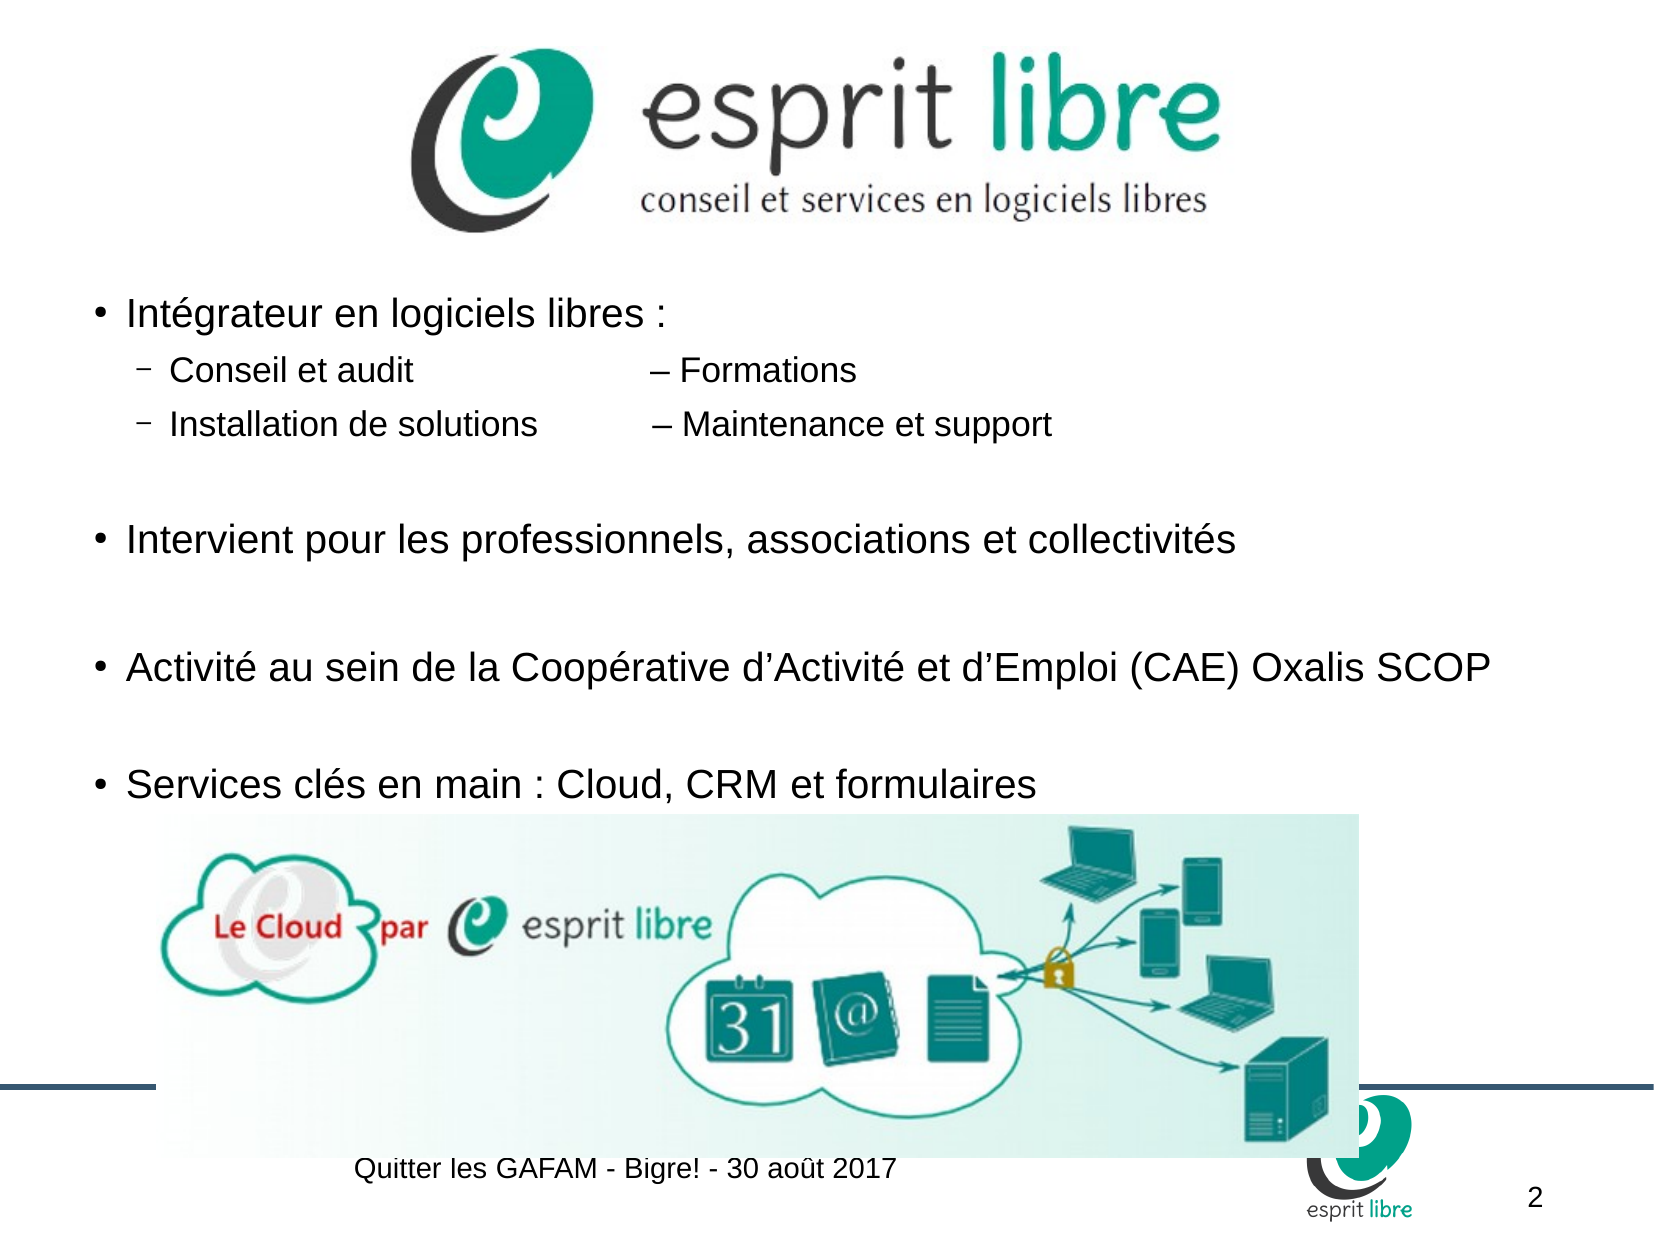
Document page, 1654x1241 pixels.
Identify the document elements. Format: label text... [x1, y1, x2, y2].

list Intégrateur en logiciels libres : Conseil et audit – Formations Installation de solutions – Maintenance et support Intervient pour les professionnels, associations et collectivités Activité au sein de la Coopérative d’Activité et d’Emploi (CAE) Oxalis SCOP Services clés en main : Cloud, CRM et formulaires [82, 290, 1571, 815]
picture [382, 46, 1244, 236]
picture [156, 814, 1424, 1223]
